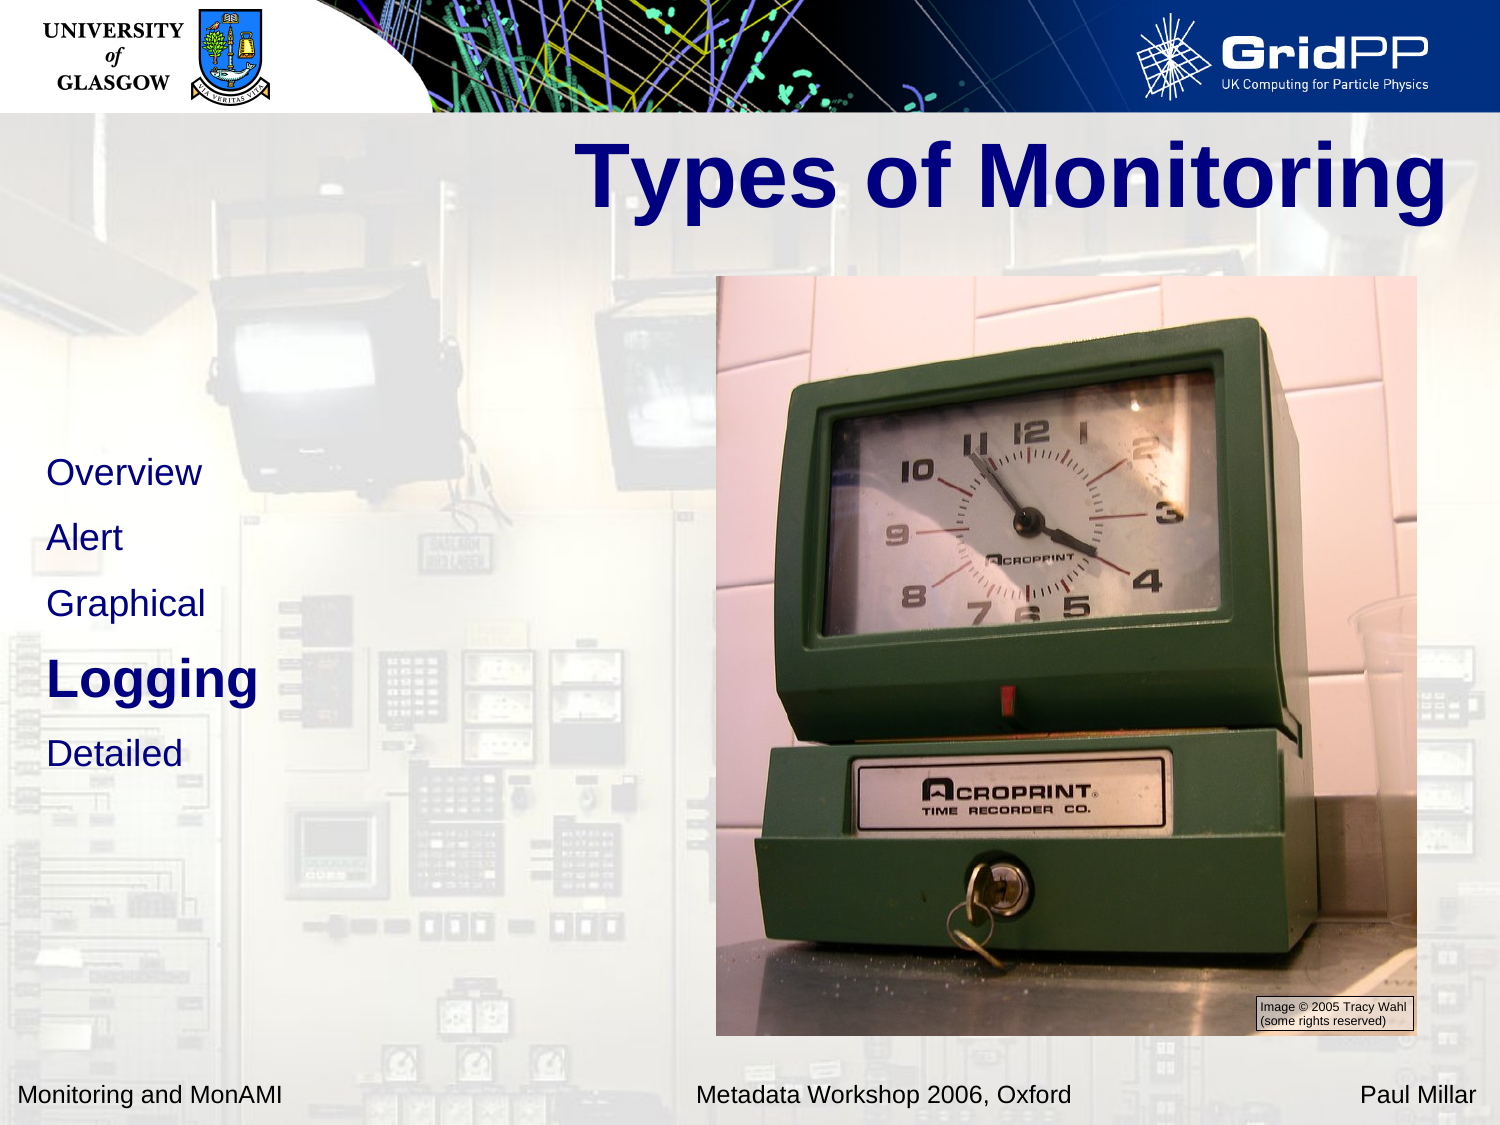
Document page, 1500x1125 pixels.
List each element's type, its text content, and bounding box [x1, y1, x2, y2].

text_box [1256, 996, 1414, 1031]
text_box Image © 2005 Tracy Wahl (some rights reserved) [1260, 999, 1413, 1029]
picture [0, 0, 1500, 1125]
title Types of Monitoring [568, 127, 1457, 230]
text_box Overview Alert Graphical Logging Detailed [46, 451, 562, 775]
